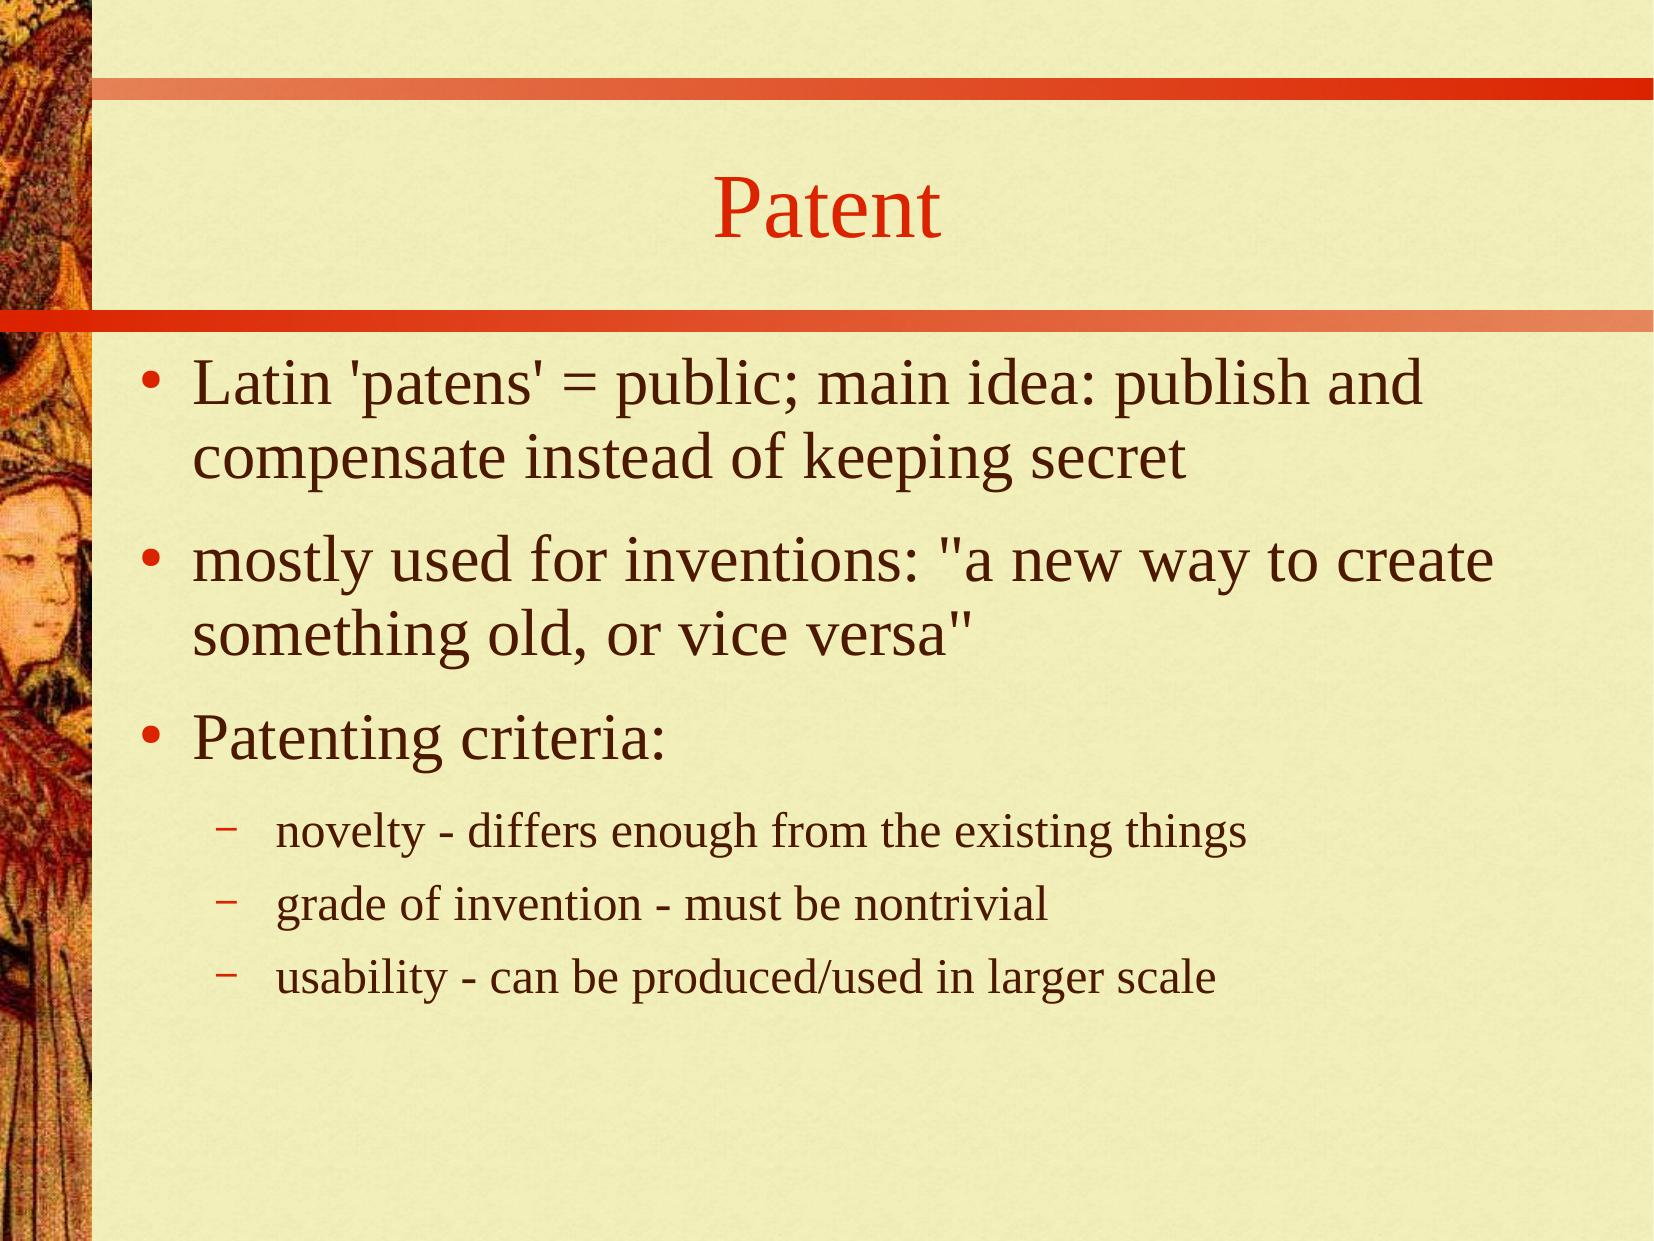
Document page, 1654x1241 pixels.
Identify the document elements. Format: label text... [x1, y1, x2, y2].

list Latin 'patens' = public; main idea: publish and compensate instead of keeping secret mostly used for inventions: "a new way to create something old, or vice versa" Patenting criteria: novelty - differs enough from the existing things grade of invention - must be nontrivial usability - can be produced/used in larger scale [121, 344, 1534, 1127]
picture [0, 0, 1654, 310]
picture [0, 332, 1654, 1241]
title Patent [121, 102, 1534, 311]
